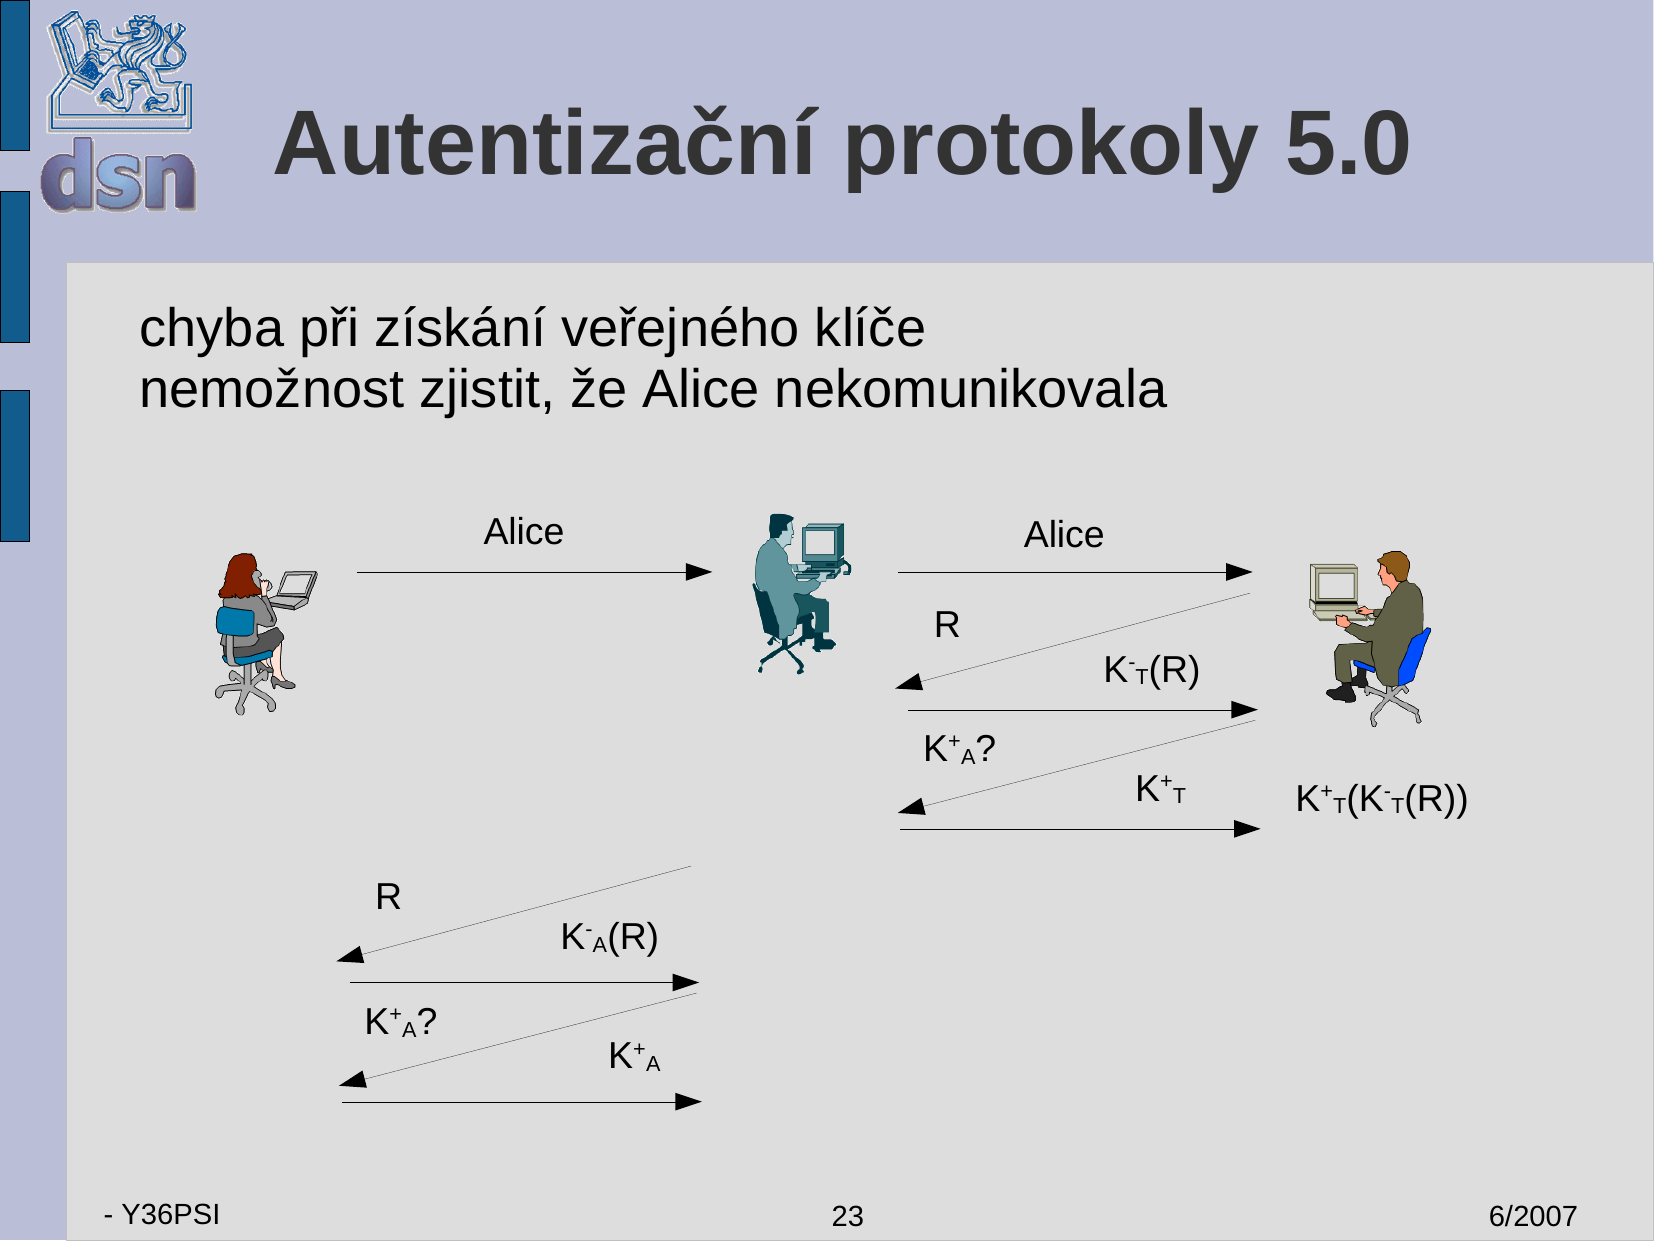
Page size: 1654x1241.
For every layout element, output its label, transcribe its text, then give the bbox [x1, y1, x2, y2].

list chyba při získání veřejného klíče nemožnost zjistit, že Alice nekomunikovala [121, 297, 1534, 440]
text_box K+T [1120, 760, 1202, 831]
text_box R [360, 868, 417, 926]
text_box Alice [468, 503, 580, 560]
text_box R [919, 595, 976, 653]
picture [10, 10, 223, 230]
text_box K+A? [908, 720, 1012, 791]
title Autentizační protokoly 5.0 [210, 39, 1478, 247]
text_box K-T(R) [1088, 640, 1216, 712]
text_box K+T(K-T(R)) [1280, 769, 1494, 841]
text_box K+A? [349, 993, 453, 1064]
picture [215, 553, 318, 716]
text_box K-A(R) [545, 908, 675, 979]
picture [752, 513, 855, 676]
text_box K+A [593, 1027, 676, 1099]
picture [1308, 550, 1432, 728]
text_box Alice [1009, 505, 1120, 563]
